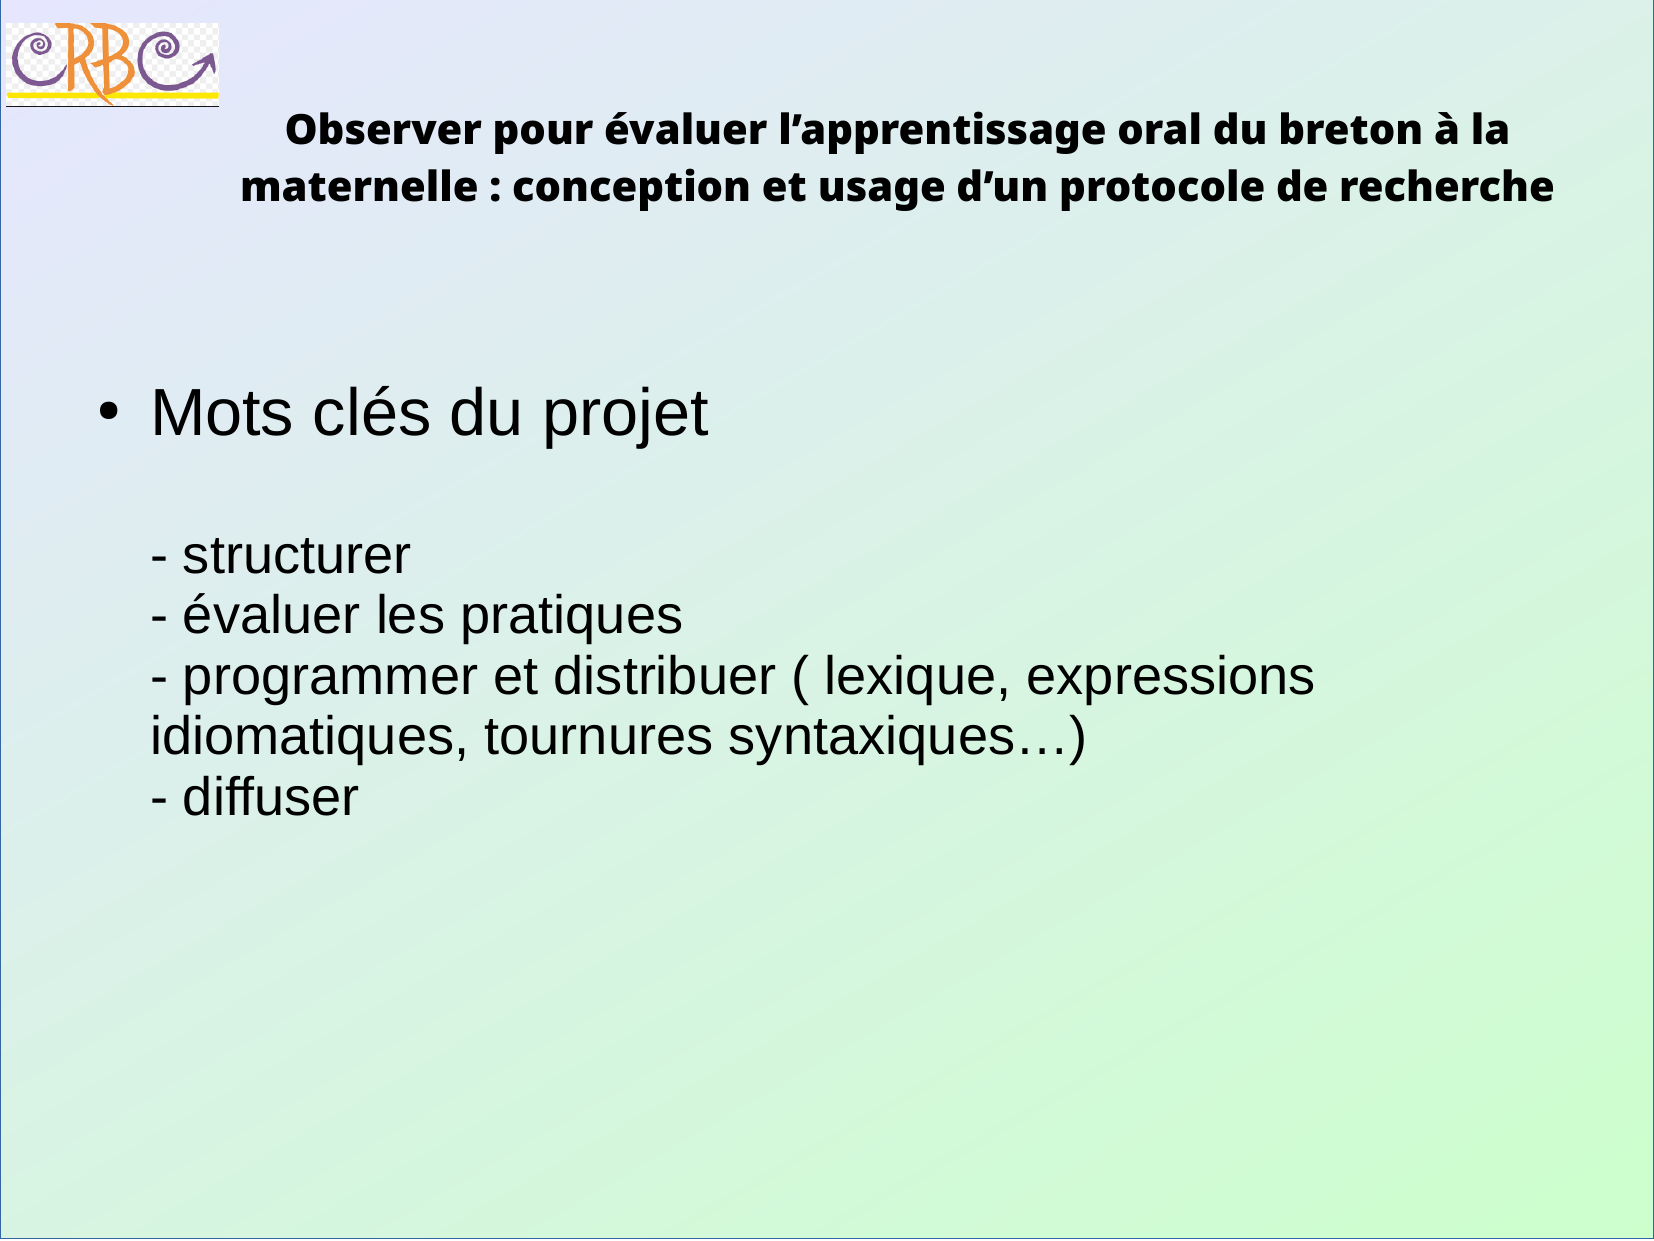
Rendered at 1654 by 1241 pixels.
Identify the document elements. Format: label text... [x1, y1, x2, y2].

title Observer pour évaluer l’apprentissage oral du breton à la maternelle : conception et usage d’un protocole de recherche [224, 52, 1571, 260]
list Mots clés du projet - structurer - évaluer les pratiques - programmer et distribuer ( lexique, expressions idiomatiques, tournures syntaxiques…) - diffuser [79, 374, 1568, 1094]
picture [6, 23, 219, 107]
